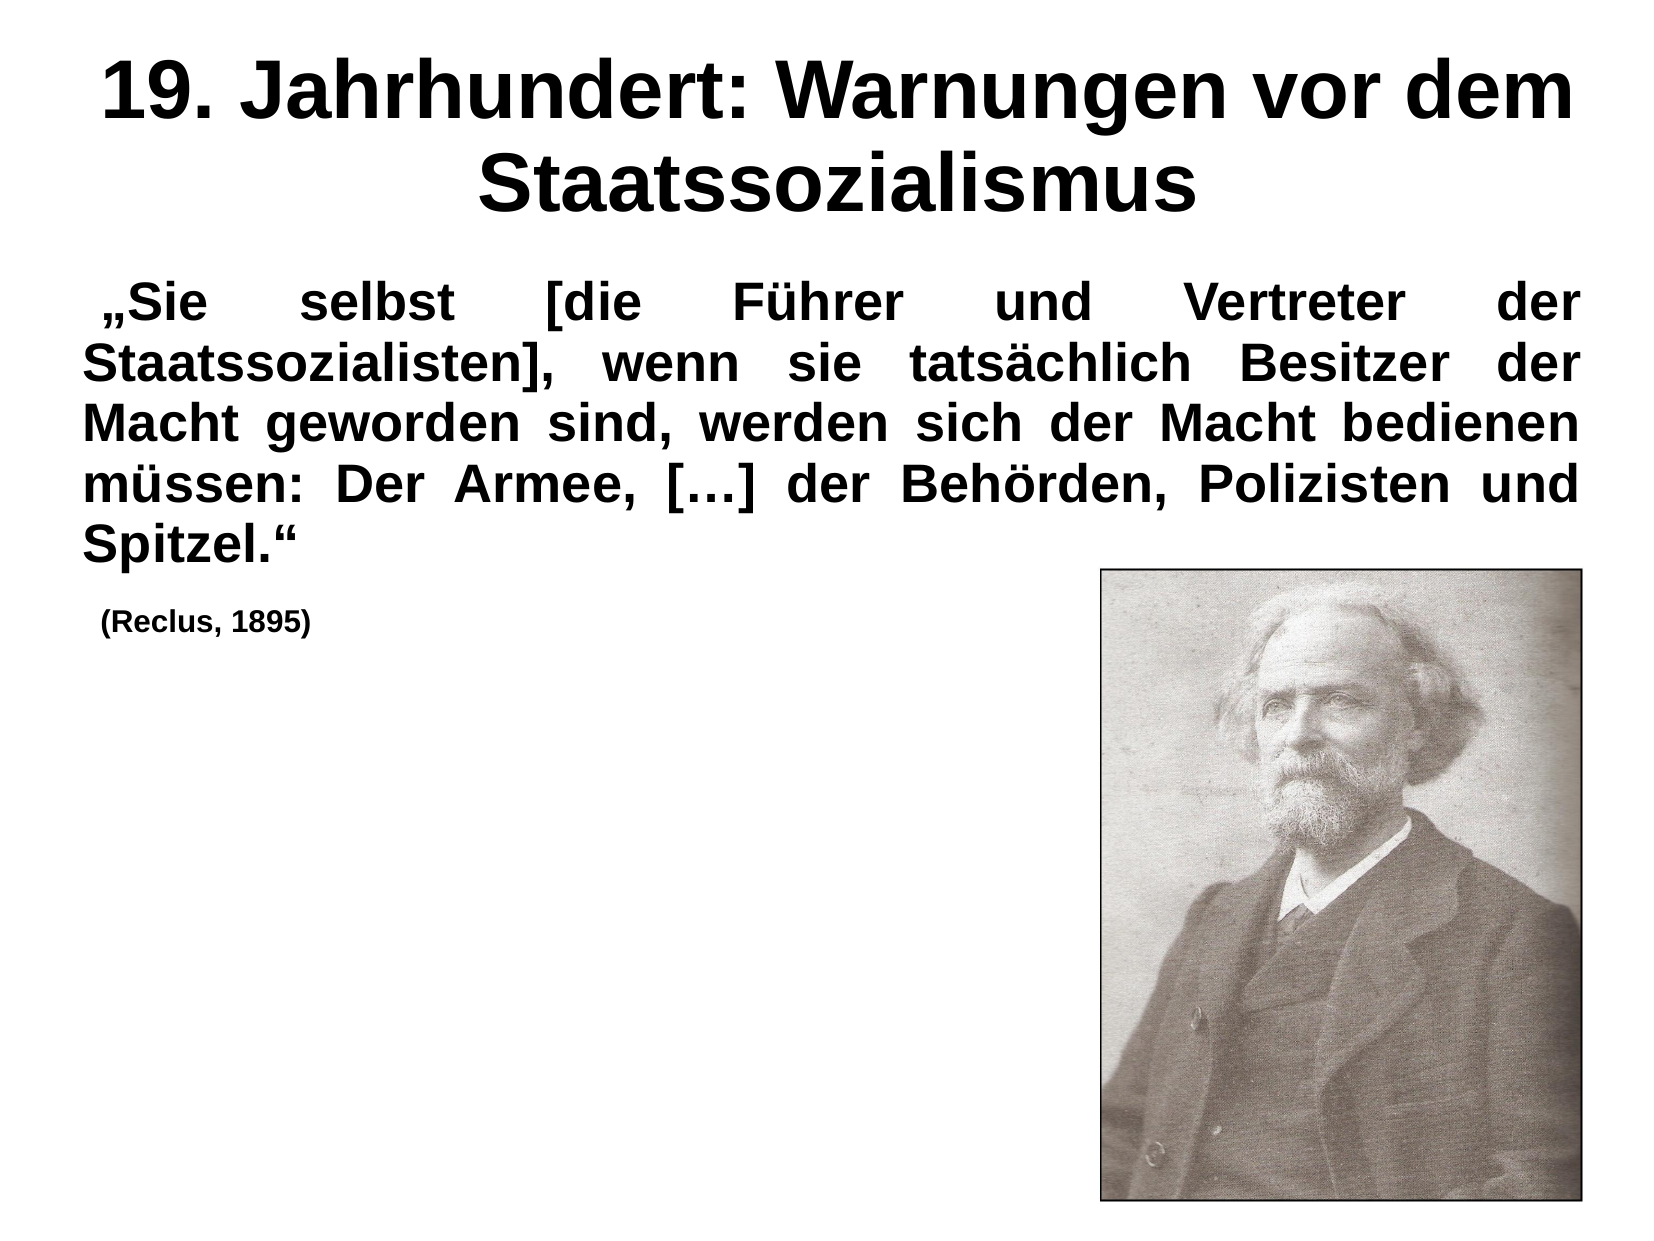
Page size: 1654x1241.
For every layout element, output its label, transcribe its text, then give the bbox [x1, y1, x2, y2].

list „Sie selbst [die Führer und Vertreter der Staatssozialisten], wenn sie tatsächlich Besitzer der Macht geworden sind, werden sich der Macht bedienen müssen: Der Armee, […] der Behörden, Polizisten und Spitzel.“ (Reclus, 1895) [82, 271, 1583, 1229]
picture [1098, 566, 1584, 1203]
title 19. Jahrhundert: Warnungen vor dem Staatssozialismus [82, 35, 1595, 331]
